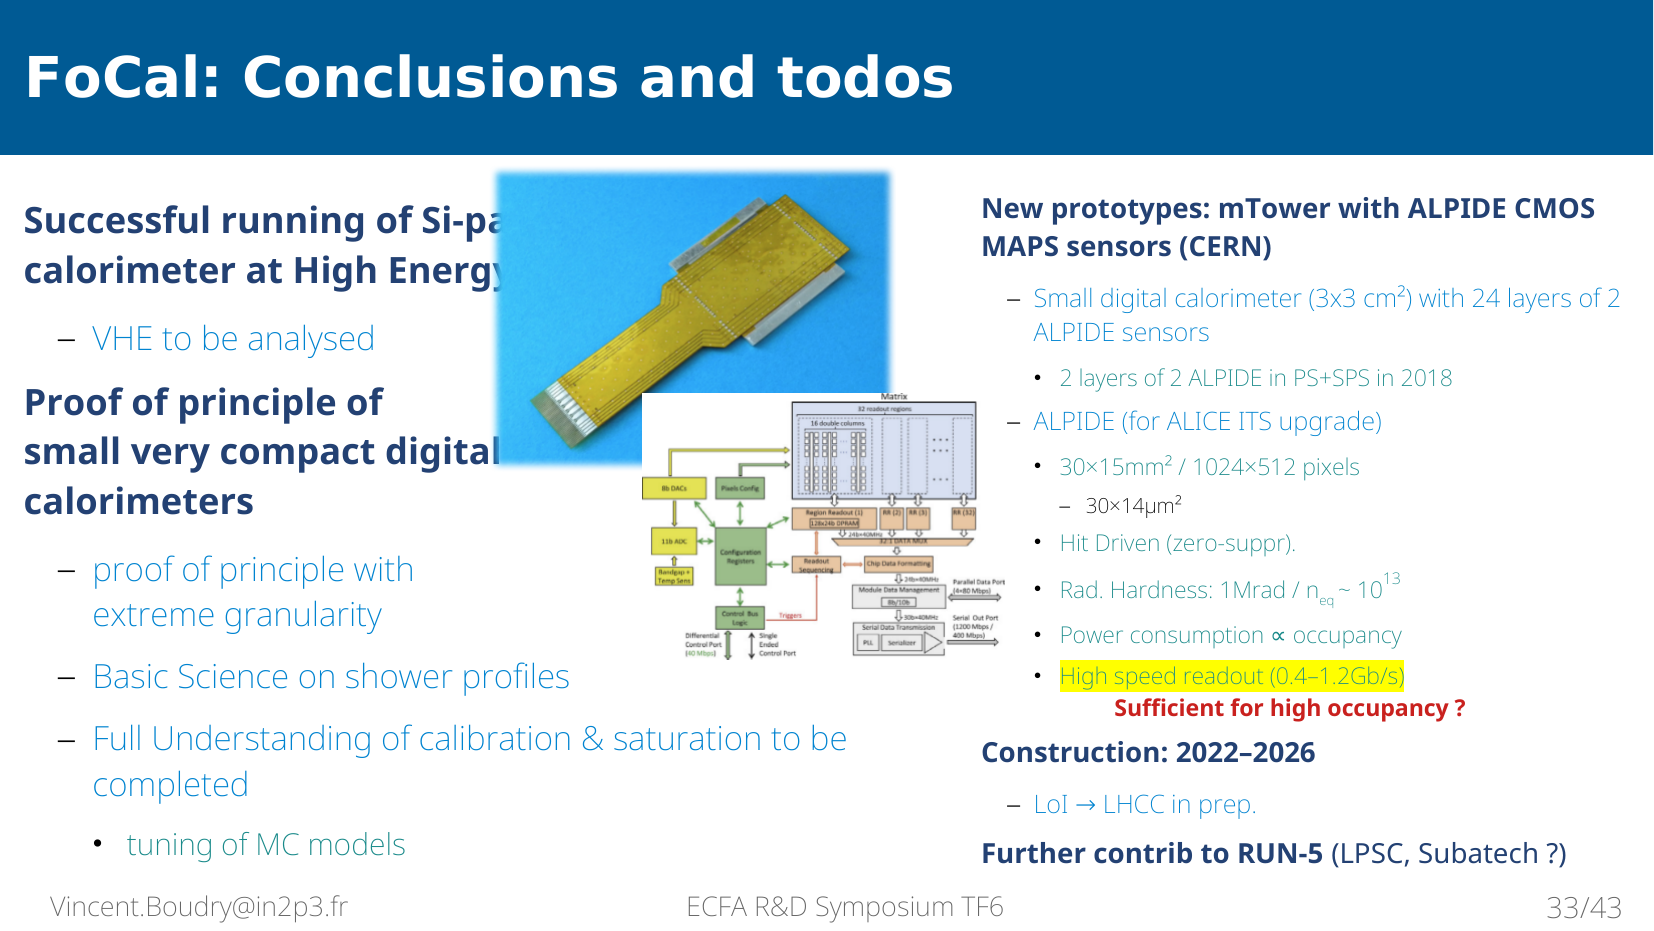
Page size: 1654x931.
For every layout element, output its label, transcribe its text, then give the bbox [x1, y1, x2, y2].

title FoCal: Conclusions and todos [24, 12, 1635, 143]
list New prototypes: mTower with ALPIDE CMOS MAPS sensors (CERN) Small digital calorimeter (3x3 cm²) with 24 layers of 2 ALPIDE sensors 2 layers of 2 ALPIDE in PS+SPS in 2018 ALPIDE (for ALICE ITS upgrade) 30×15mm² / 1024×512 pixels 30×14μm² Hit Driven (zero-suppr). Rad. Hardness: 1Mrad / neq ~ 1013 Power consumption ∝ occupancy High speed readout (0.4–1.2Gb/s) Sufficient for high occupancy ? Construction: 2022–2026 LoI → LHCC in prep. Further contrib to RUN-5 (LPSC, Subatech ?) [981, 188, 1632, 881]
list Successful running of Si-pad calorimeter at High Energy VHE to be analysed Proof of principle of small very compact digital calorimeters proof of principle with extreme granularity Basic Science on shower profiles Full Understanding of calibration & saturation to be completed tuning of MC models [23, 195, 869, 867]
picture [489, 165, 1005, 660]
